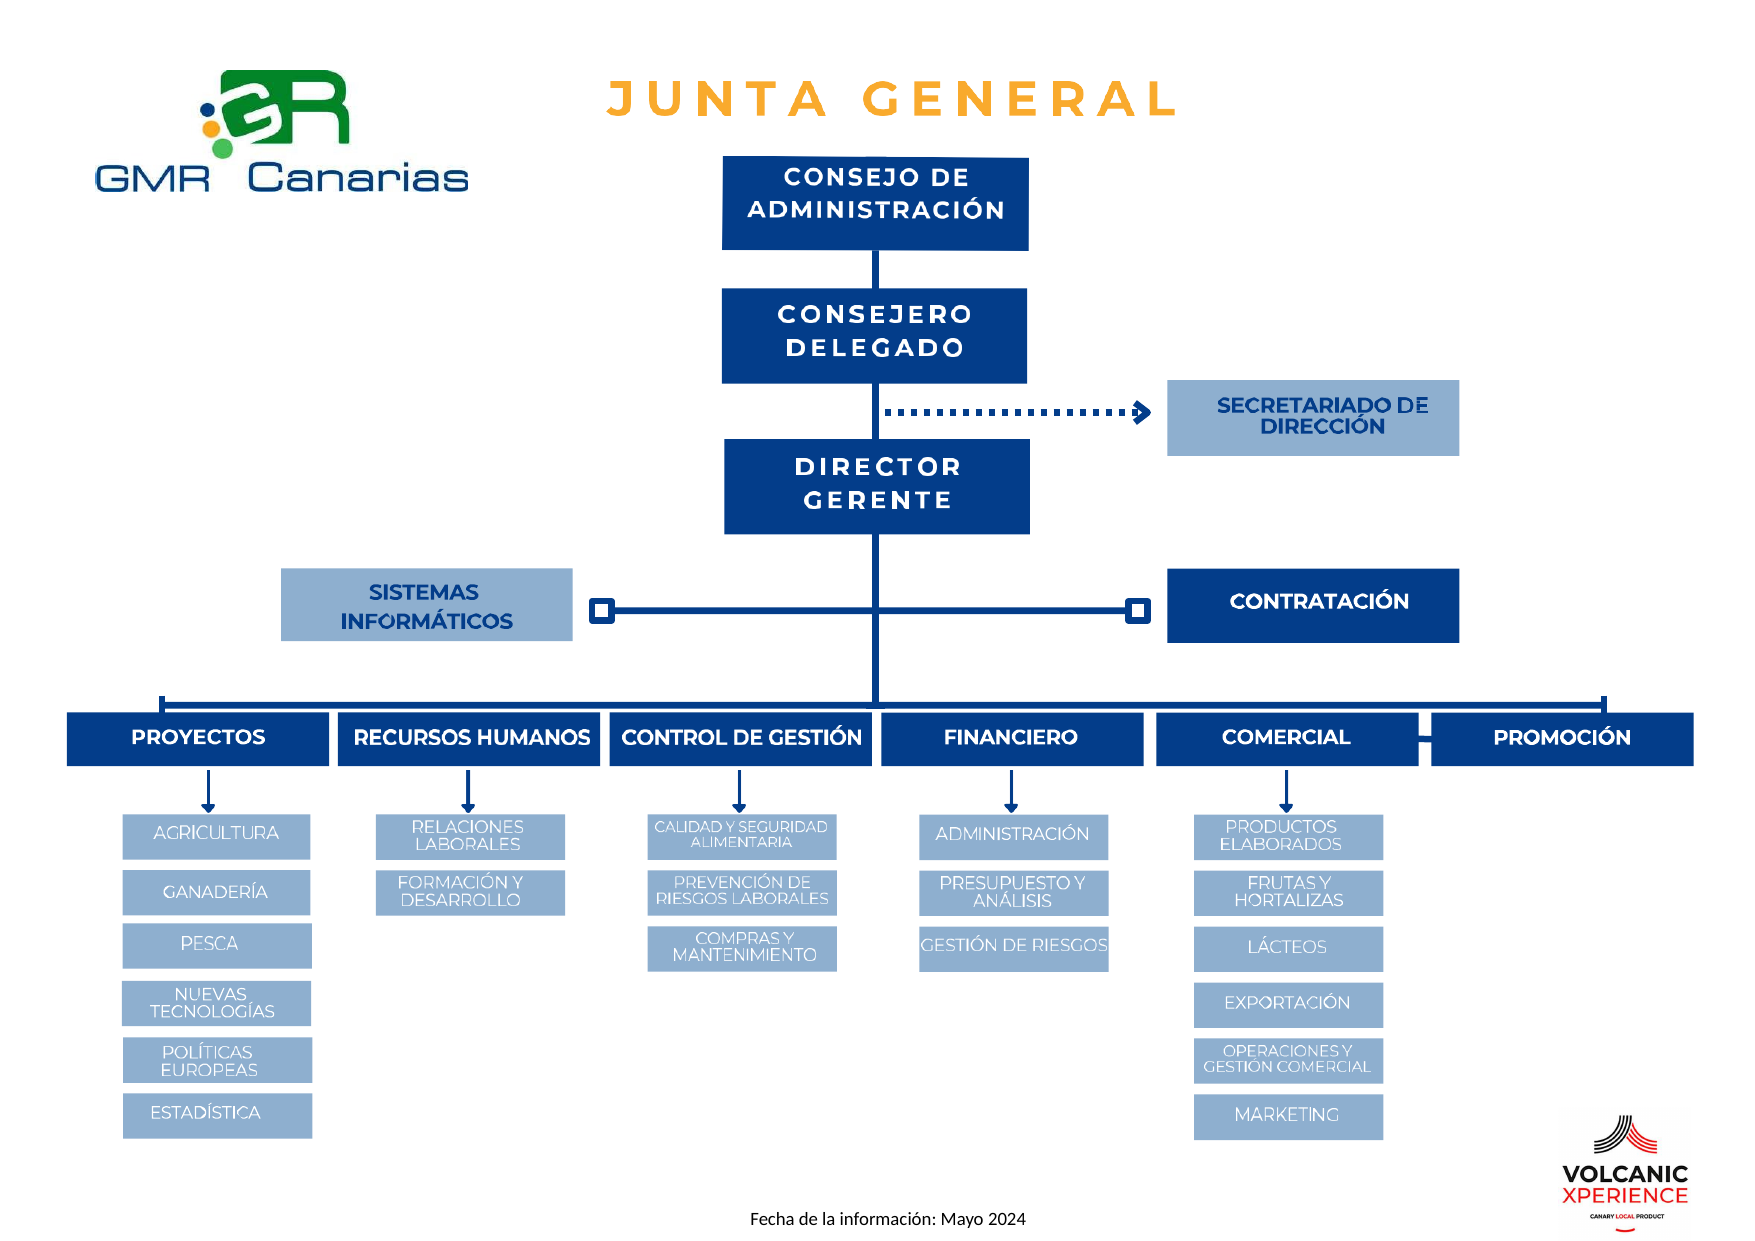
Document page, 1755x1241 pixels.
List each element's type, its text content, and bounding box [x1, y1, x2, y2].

picture [674, 949, 744, 961]
text_box [122, 814, 311, 860]
picture [698, 81, 731, 116]
picture [943, 458, 959, 476]
picture [943, 338, 962, 357]
text_box [66, 712, 330, 767]
picture [894, 339, 914, 357]
picture [1249, 936, 1326, 953]
text_box [123, 1037, 313, 1083]
picture [162, 1042, 257, 1076]
picture [1096, 81, 1135, 116]
picture [787, 81, 826, 116]
picture [222, 826, 253, 839]
text_box [609, 712, 872, 767]
text_box [647, 870, 837, 916]
picture [849, 305, 864, 323]
text_box [375, 870, 566, 916]
picture [153, 826, 178, 839]
picture [355, 729, 590, 745]
text_box [1156, 712, 1694, 767]
picture [201, 770, 215, 813]
picture [655, 821, 827, 847]
text_box [919, 926, 1109, 972]
text_box [375, 814, 566, 860]
text_box [745, 81, 776, 116]
picture [1319, 876, 1331, 889]
picture [804, 491, 821, 509]
picture [1221, 820, 1341, 850]
text_box [337, 712, 601, 767]
picture [399, 873, 523, 906]
text_box [122, 870, 311, 916]
picture [1558, 1107, 1691, 1241]
picture [889, 306, 902, 324]
text_box Fecha de la información: Mayo 2024 [735, 1199, 1049, 1237]
text_box [919, 870, 1109, 916]
picture [95, 70, 468, 192]
text_box [647, 814, 837, 860]
picture [783, 932, 794, 944]
text_box [1194, 870, 1384, 916]
text_box [1149, 81, 1175, 116]
picture [696, 932, 734, 944]
picture [737, 932, 779, 944]
text_box [1194, 814, 1384, 861]
picture [606, 81, 631, 116]
picture [935, 827, 977, 840]
picture [722, 157, 1029, 251]
picture [930, 306, 946, 323]
picture [657, 873, 828, 904]
picture [461, 770, 475, 813]
picture [941, 876, 1085, 907]
picture [182, 937, 238, 950]
picture [827, 306, 843, 323]
picture [751, 949, 764, 961]
picture [180, 826, 220, 839]
picture [1279, 770, 1293, 813]
picture [1236, 1107, 1311, 1121]
picture [951, 305, 970, 323]
picture [1249, 876, 1315, 889]
picture [1053, 81, 1084, 116]
picture [863, 81, 897, 116]
picture [1004, 770, 1018, 813]
picture [849, 491, 865, 509]
text_box [121, 980, 312, 1027]
text_box [881, 712, 1144, 767]
text_box [647, 926, 837, 972]
picture [872, 338, 889, 357]
text_box [165, 251, 1601, 709]
picture [919, 339, 937, 357]
picture [921, 935, 1107, 952]
text_box [123, 1093, 313, 1139]
picture [622, 725, 861, 745]
text_box [1194, 1038, 1384, 1084]
picture [796, 458, 814, 476]
text_box [914, 81, 941, 116]
picture [649, 81, 680, 116]
picture [1398, 397, 1428, 413]
picture [778, 305, 795, 323]
text_box [1194, 982, 1384, 1028]
text_box [281, 568, 573, 642]
picture [892, 491, 909, 509]
picture [771, 949, 816, 961]
picture [787, 339, 805, 357]
picture [801, 305, 820, 323]
text_box [919, 814, 1109, 861]
picture [1313, 1108, 1338, 1121]
picture [1204, 1045, 1371, 1073]
text_box [122, 923, 312, 969]
picture [413, 820, 523, 851]
text_box [1167, 568, 1460, 643]
picture [833, 458, 849, 476]
text_box [1167, 380, 1460, 456]
text_box [1194, 926, 1384, 972]
text_box [1009, 81, 1036, 116]
text_box [1194, 1094, 1384, 1141]
picture [876, 457, 893, 476]
picture [918, 457, 937, 476]
picture [958, 81, 991, 116]
picture [732, 770, 746, 813]
picture [255, 826, 279, 839]
